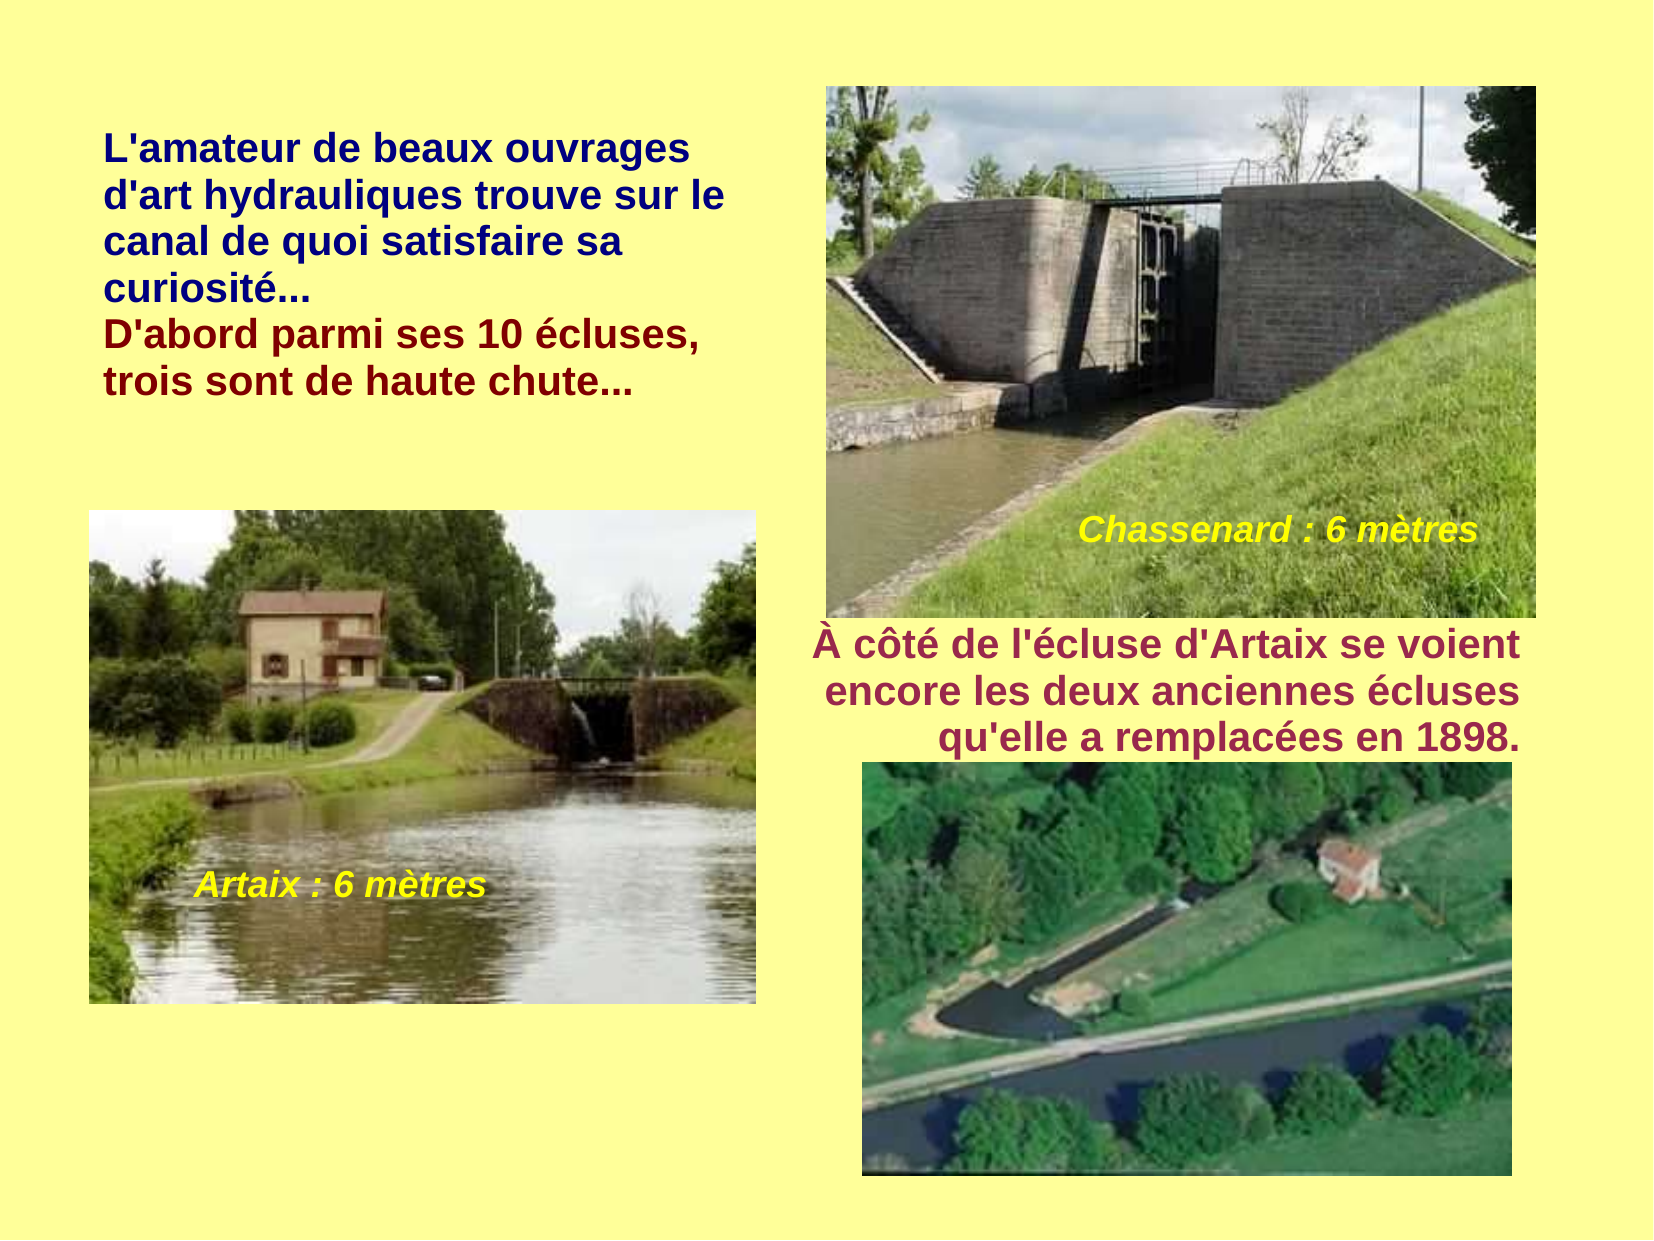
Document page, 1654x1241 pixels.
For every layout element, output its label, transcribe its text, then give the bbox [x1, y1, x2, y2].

text_box L'amateur de beaux ouvrages d'art hydrauliques trouve sur le canal de quoi satisfaire sa curiosité... D'abord parmi ses 10 écluses, trois sont de haute chute... [88, 118, 804, 412]
text_box Artaix : 6 mètres [179, 856, 503, 913]
picture [862, 769, 1512, 1176]
text_box Chassenard : 6 mètres [1062, 502, 1506, 559]
picture [826, 86, 1536, 614]
text_box À côté de l'écluse d'Artaix se voient encore les deux anciennes écluses qu'elle a remplacées en 1898. [791, 614, 1536, 769]
picture [89, 510, 756, 1004]
